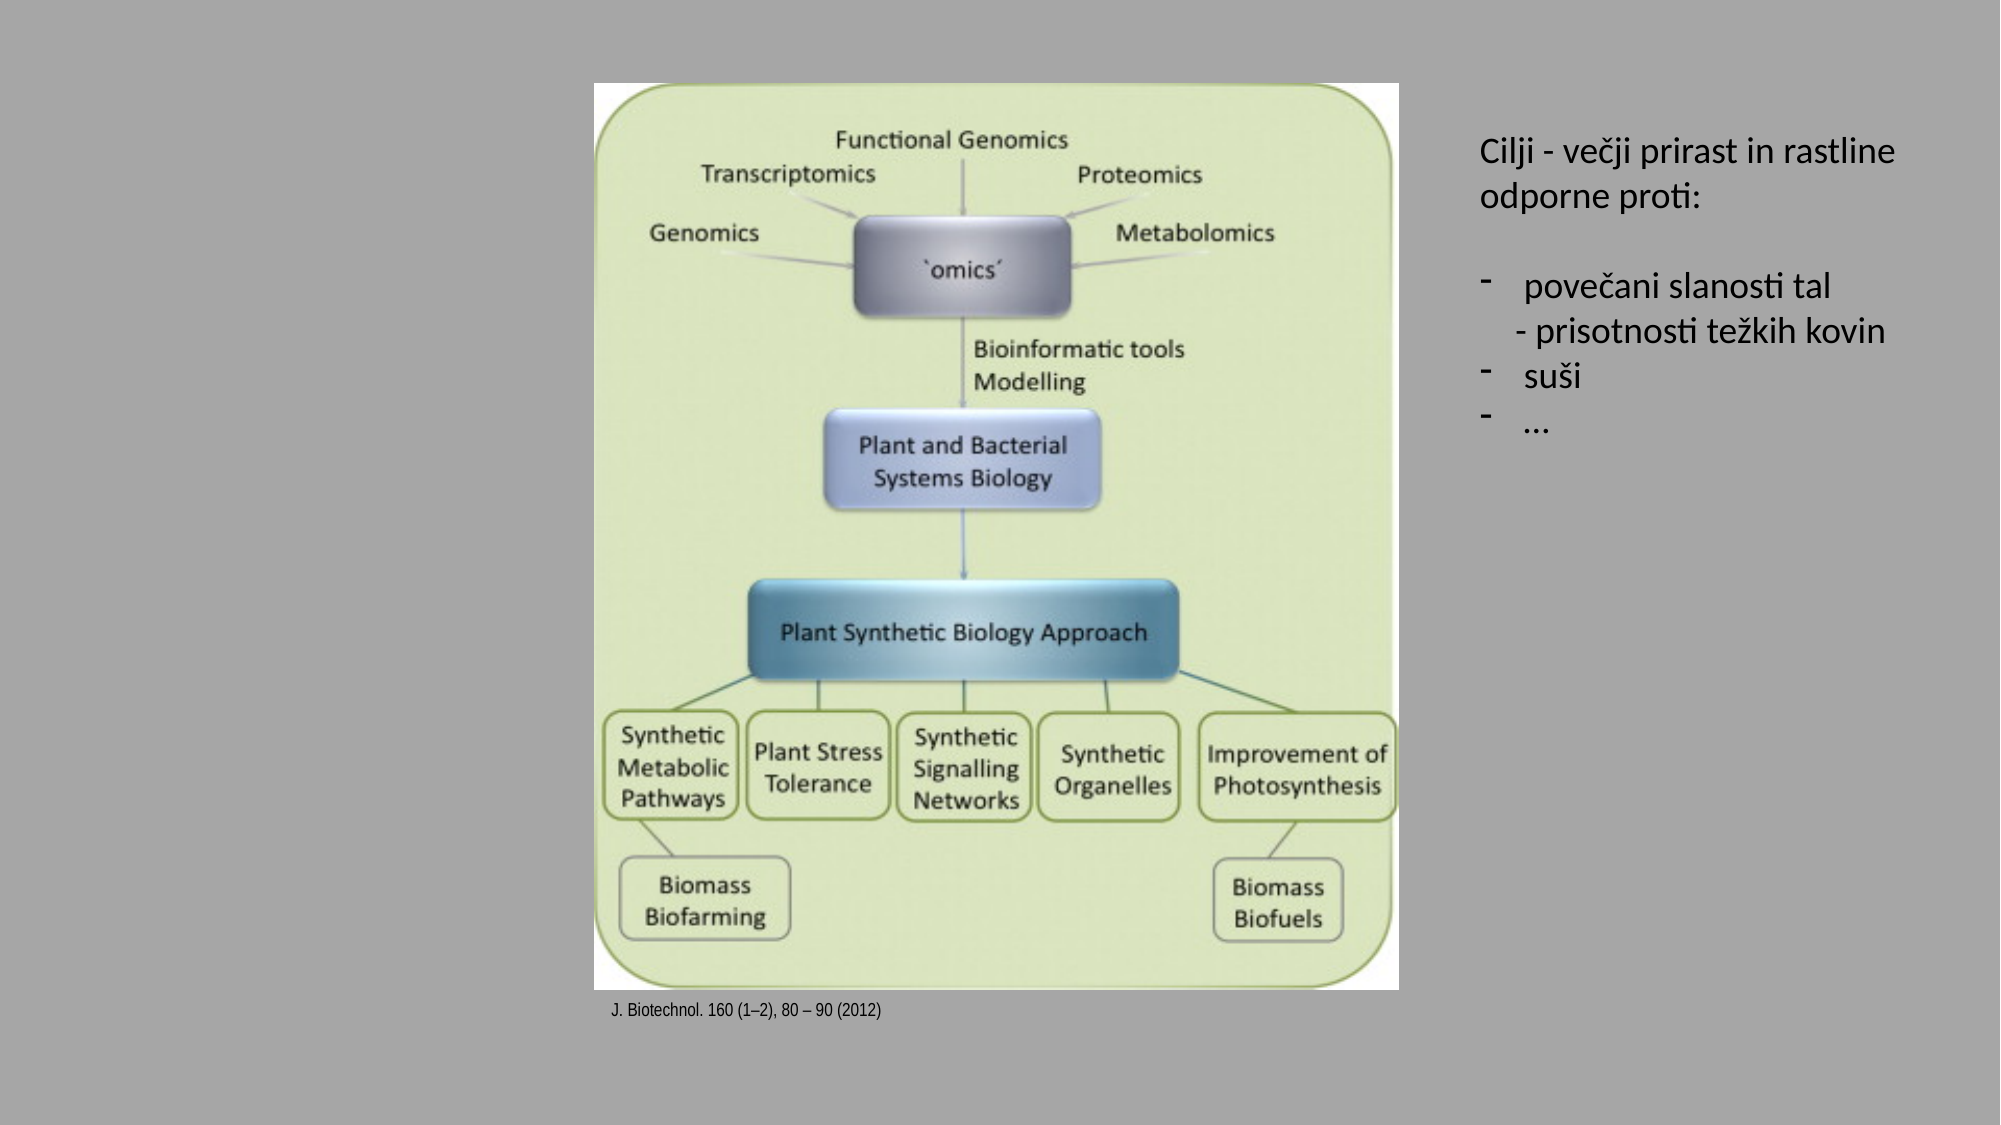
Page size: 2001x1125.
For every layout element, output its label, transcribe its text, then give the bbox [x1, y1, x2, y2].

text_box J. Biotechnol. 160 (1–2), 80 – 90 (2012) [596, 990, 896, 1028]
text_box Cilji - večji prirast in rastline odporne proti: povečani slanosti tal - prisotnosti težkih kovin suši … [1465, 118, 1982, 494]
picture [594, 83, 1399, 990]
